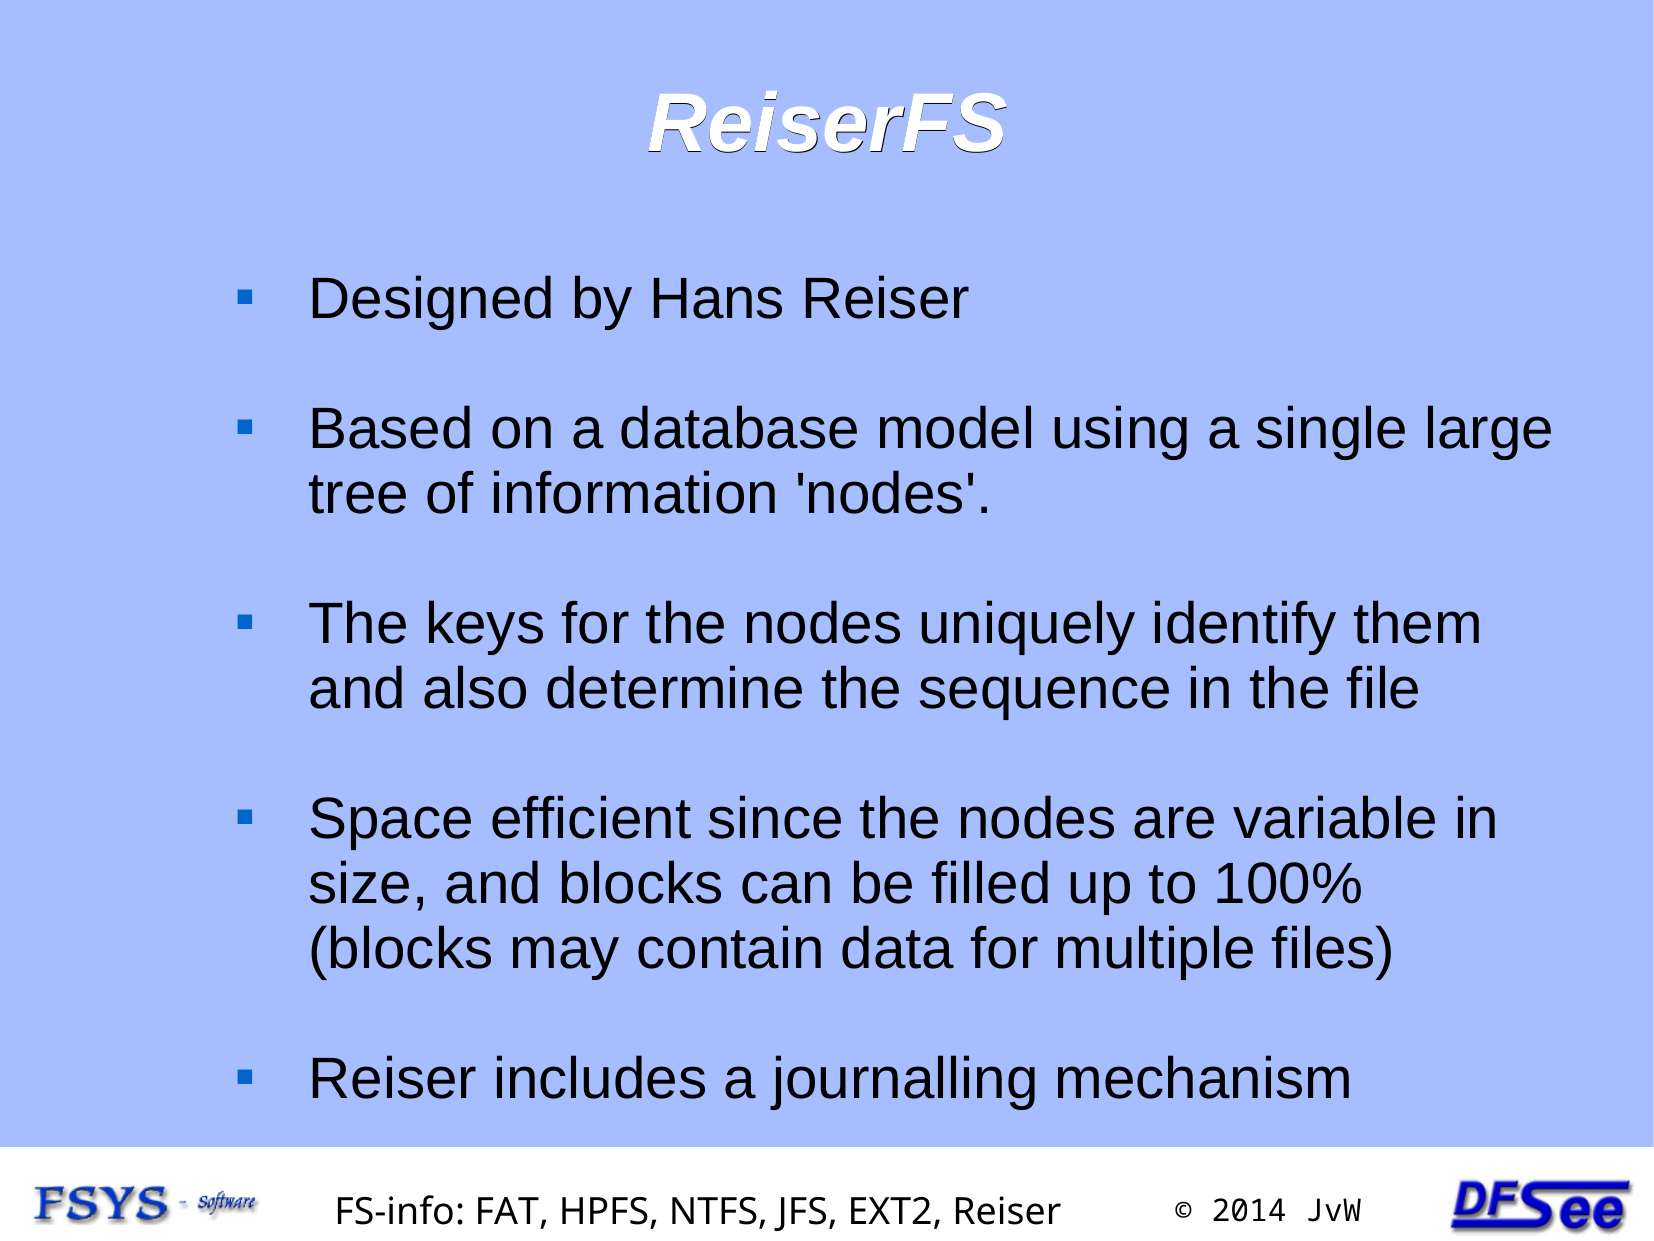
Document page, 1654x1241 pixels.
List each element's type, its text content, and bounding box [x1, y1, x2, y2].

title ReiserFS [121, 19, 1534, 227]
picture [29, 1181, 265, 1225]
list Designed by Hans Reiser Based on a database model using a single large tree of information 'nodes'. The keys for the nodes uniquely identify them and also determine the sequence in the file Space efficient since the nodes are variable in size, and blocks can be filled up to 100% (blocks may contain data for multiple files) Reiser includes a journalling mechanism [178, 265, 1570, 1147]
picture [1446, 1177, 1635, 1241]
